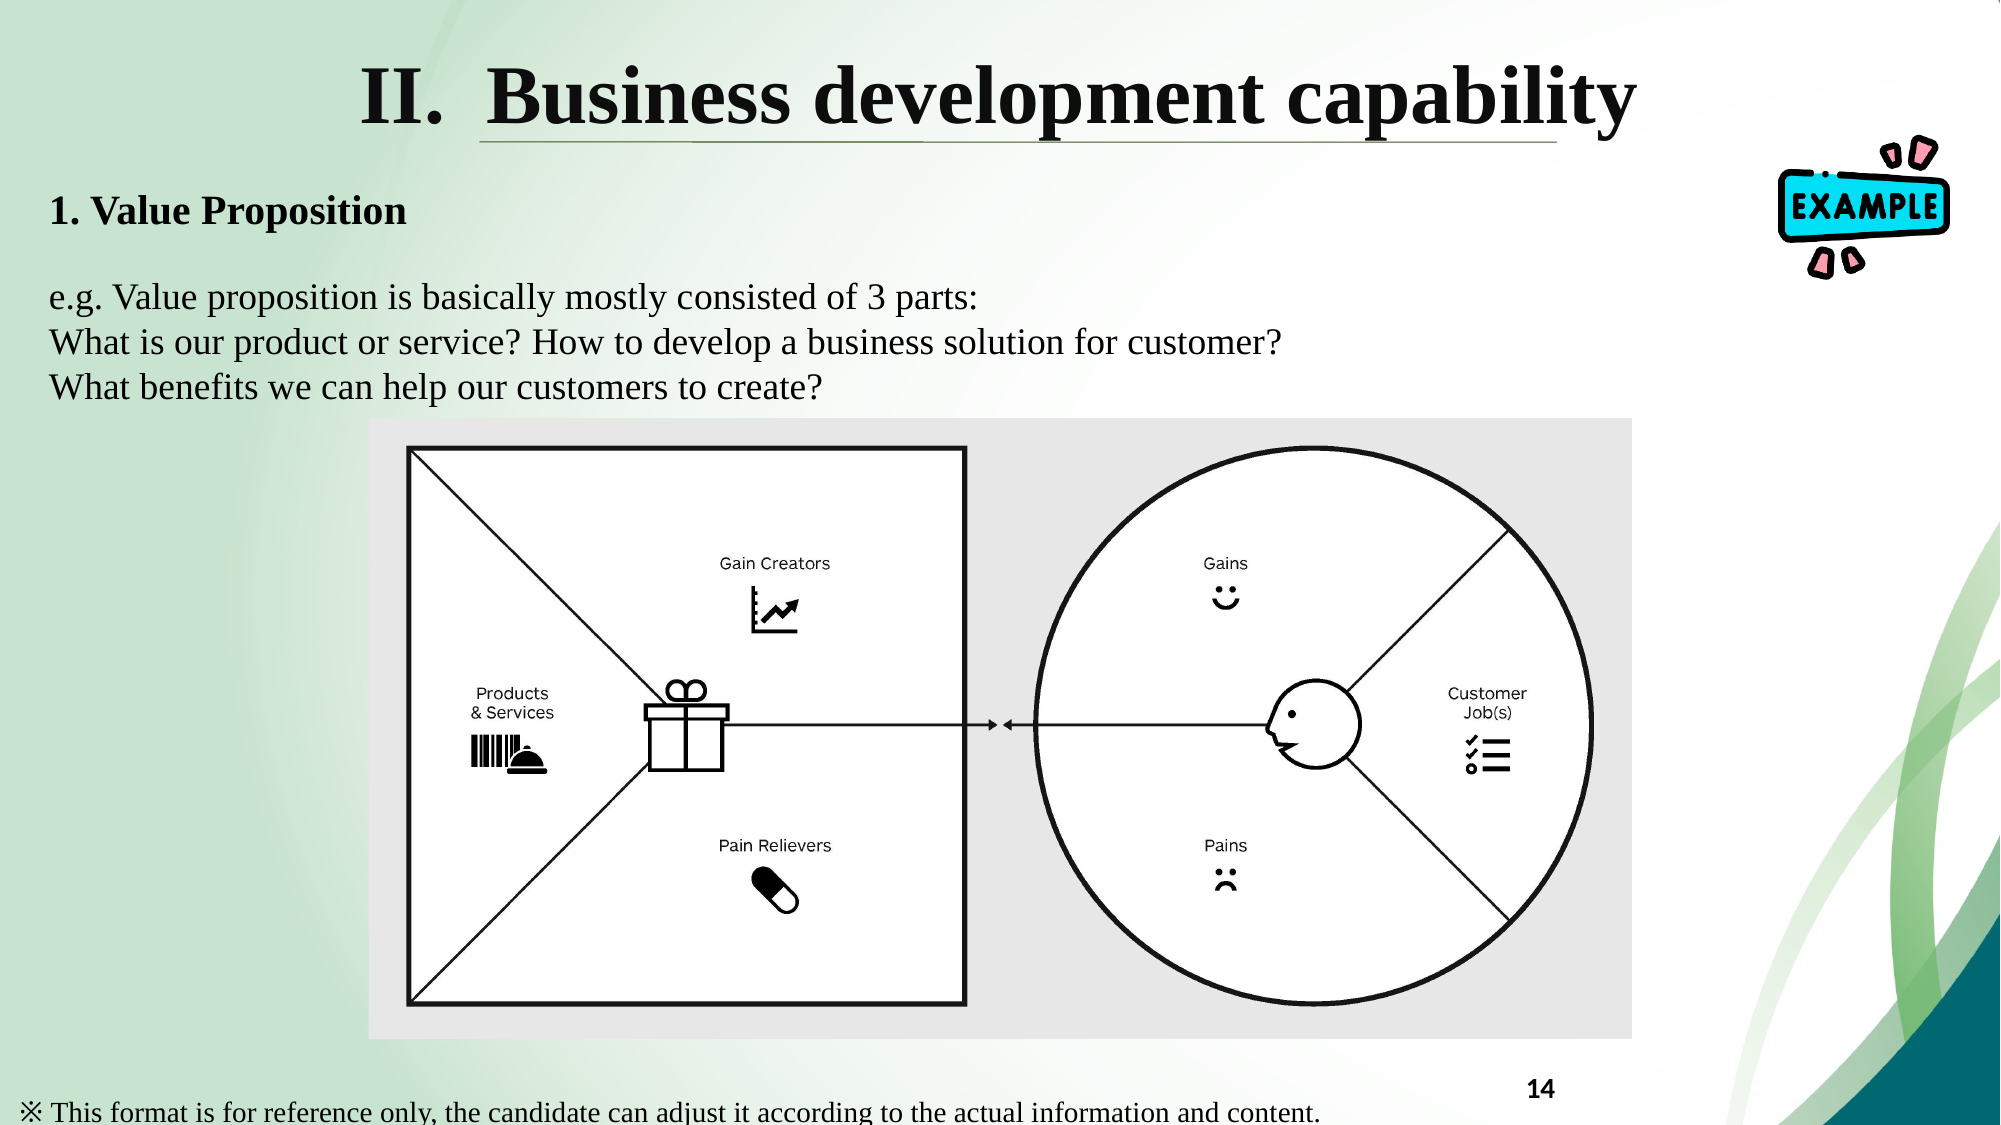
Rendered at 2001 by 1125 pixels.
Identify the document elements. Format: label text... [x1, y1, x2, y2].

text_box 14 [1518, 1053, 1969, 1114]
picture [368, 418, 1632, 1039]
text_box ※ This format is for reference only, the candidate can adjust it according to the actual information and content. [12, 1068, 1330, 1125]
text_box 1. Value Proposition [42, 168, 750, 248]
text_box e.g. Value proposition is basically mostly consisted of 3 parts: What is our product or service? How to develop a business solution for customer? What benefits we can help our customers to create? [42, 257, 1662, 422]
title II. Business development capability [3, 36, 1996, 139]
picture [1778, 139, 1950, 293]
